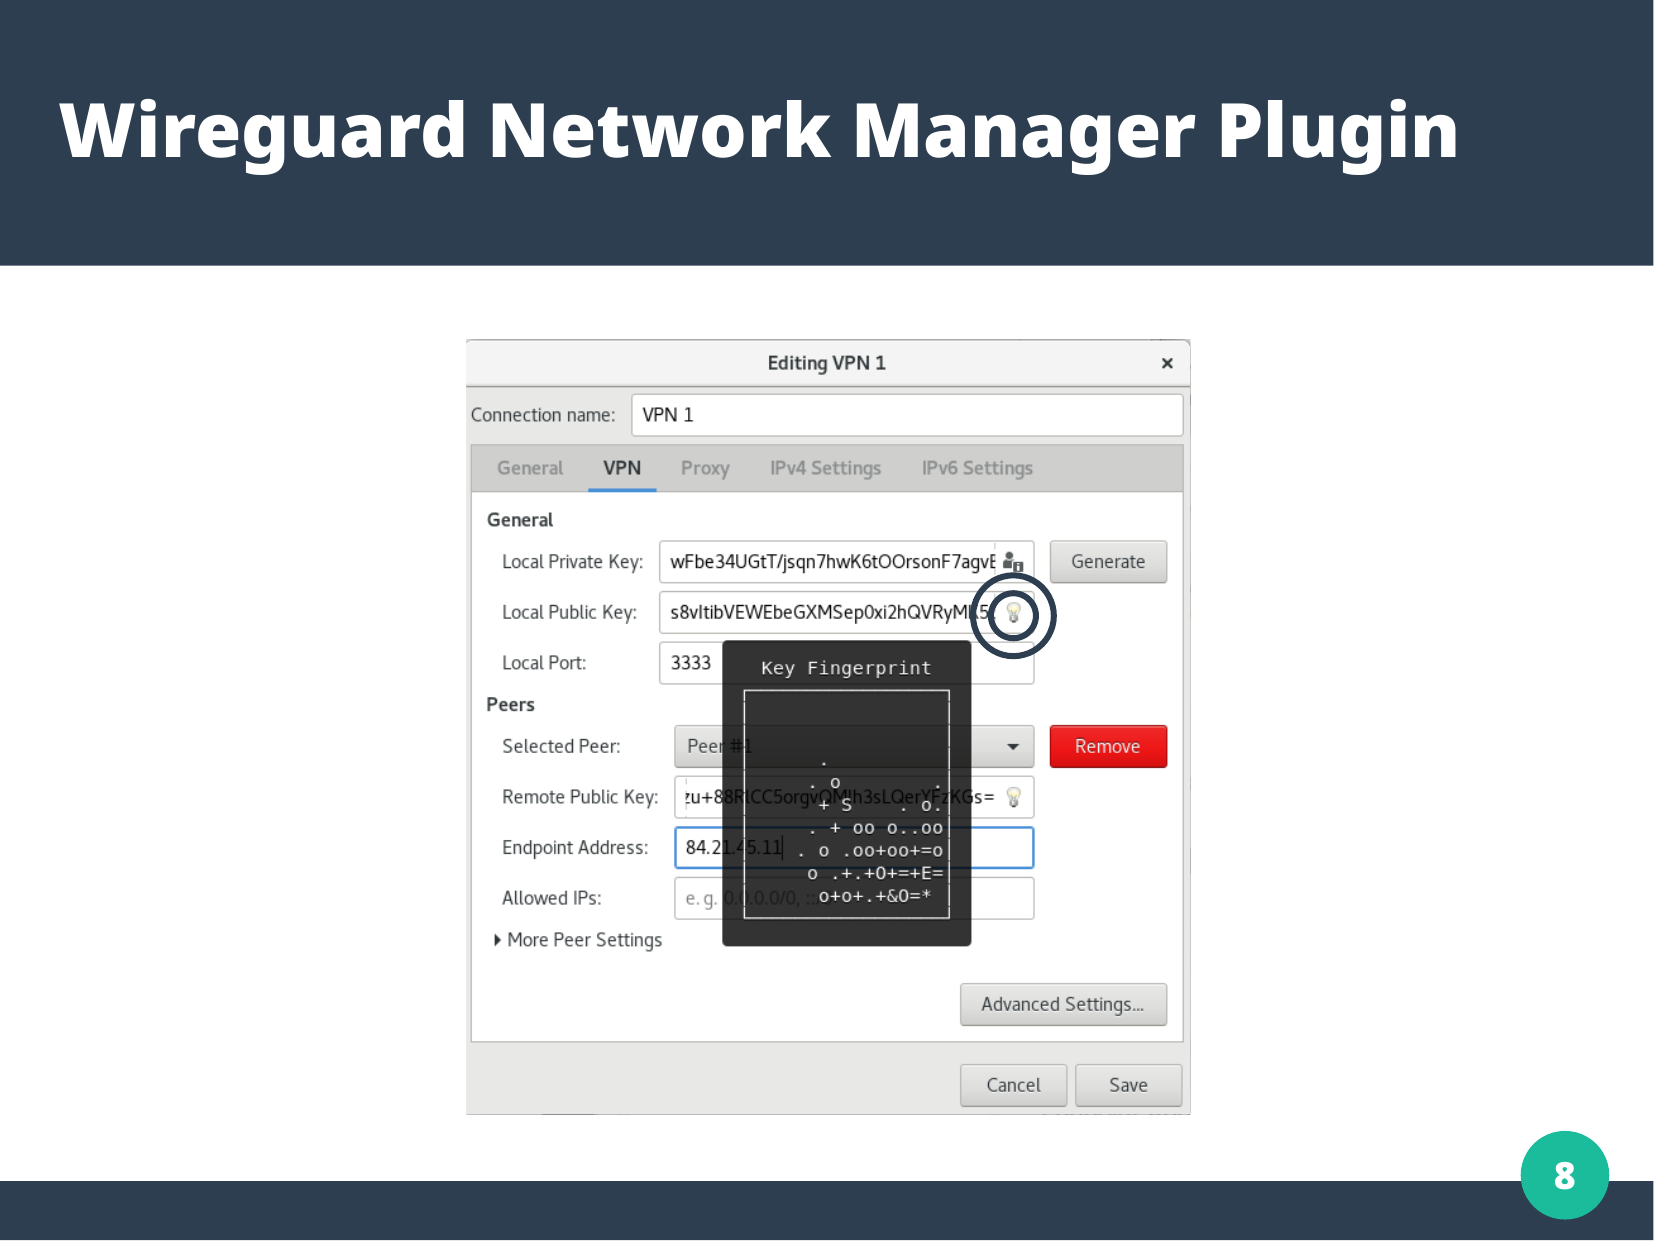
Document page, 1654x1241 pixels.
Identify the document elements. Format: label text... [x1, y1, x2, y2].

title Wireguard Network Manager Plugin [59, 49, 1595, 207]
picture [466, 339, 1191, 1115]
